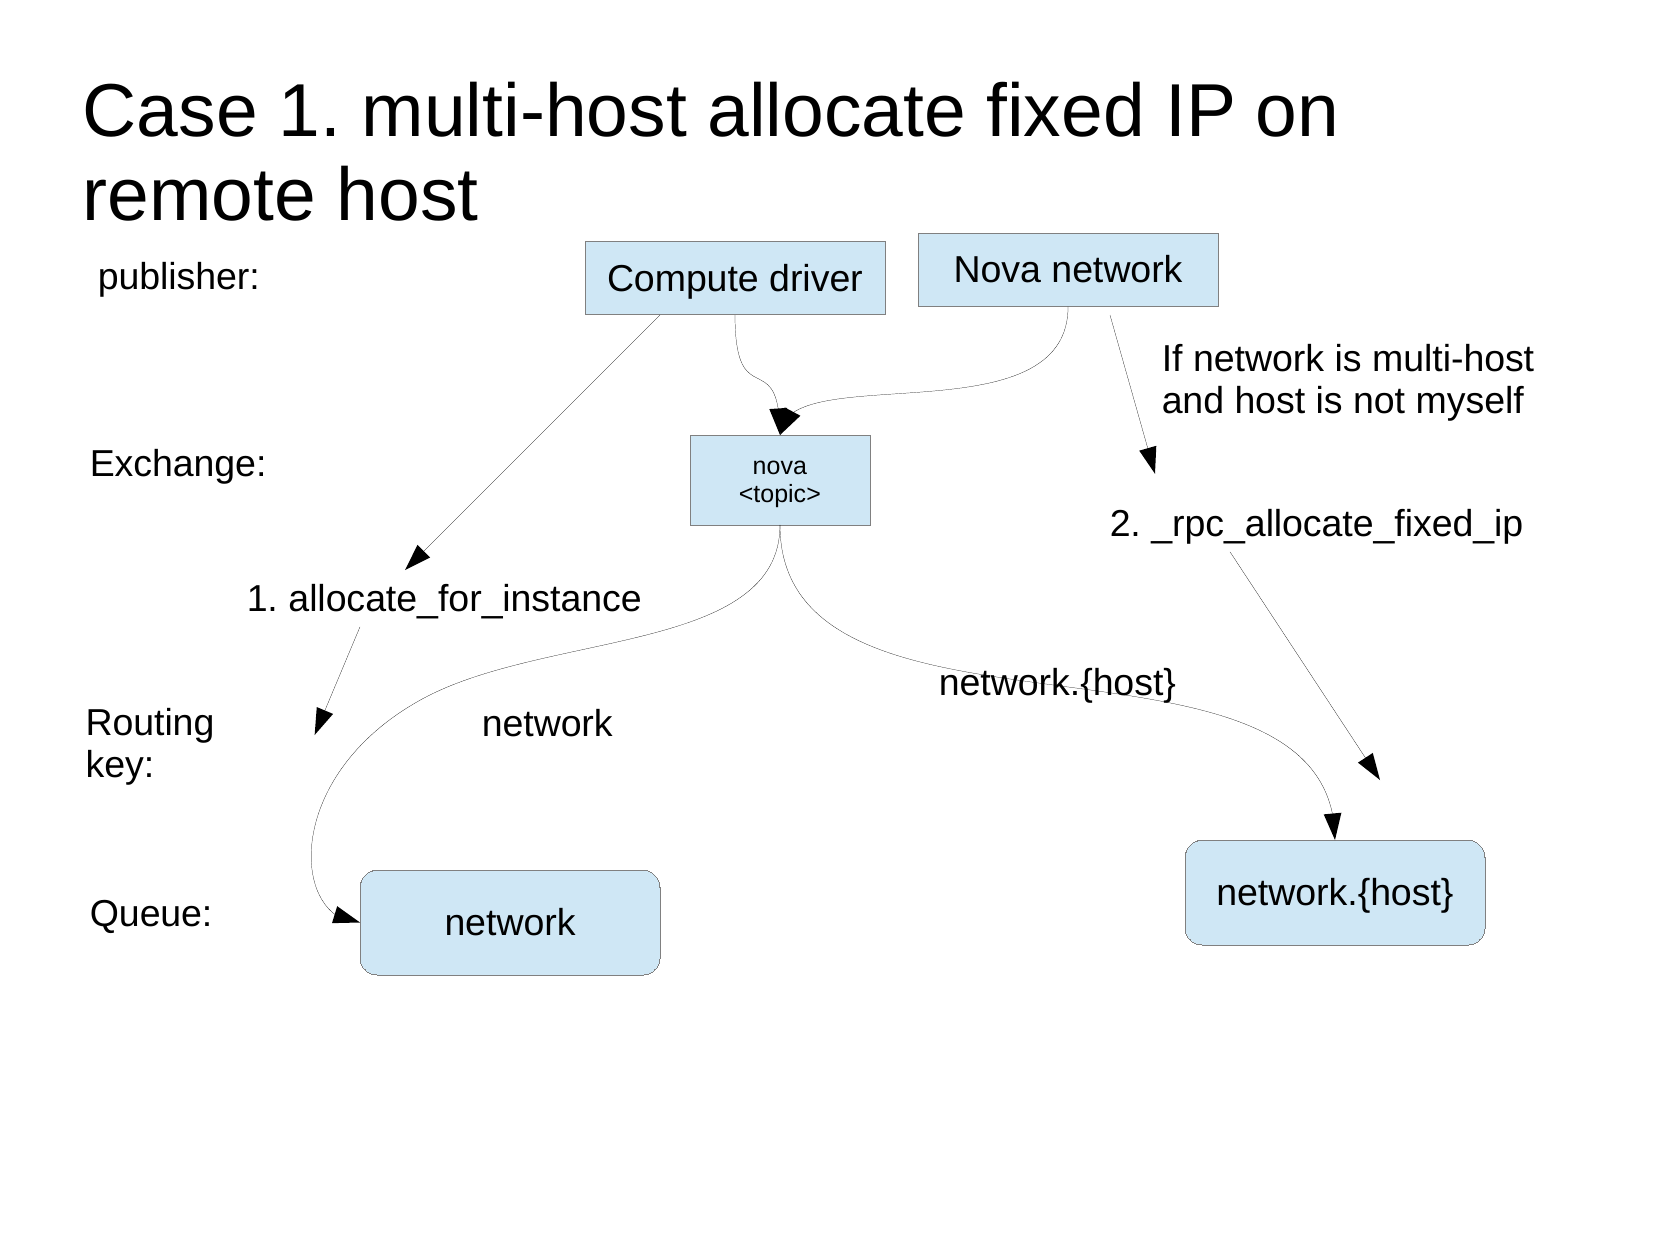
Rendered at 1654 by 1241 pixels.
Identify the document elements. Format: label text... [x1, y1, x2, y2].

text_box Routing key: [70, 694, 296, 793]
text_box 2. _rpc_allocate_fixed_ip [1095, 495, 1539, 552]
text_box Nova network [918, 233, 1219, 307]
title Case 1. multi-host allocate fixed IP on remote host [82, 49, 1571, 257]
text_box 1. allocate_for_instance [232, 570, 657, 627]
text_box network [360, 870, 661, 976]
text_box If network is multi-host and host is not myself [1147, 330, 1561, 429]
text_box publisher: [83, 247, 309, 305]
text_box Exchange: [75, 435, 301, 492]
text_box nova <topic> [690, 435, 871, 526]
text_box network.{host} [1185, 840, 1486, 946]
text_box Queue: [75, 885, 301, 965]
text_box Compute driver [585, 241, 886, 315]
